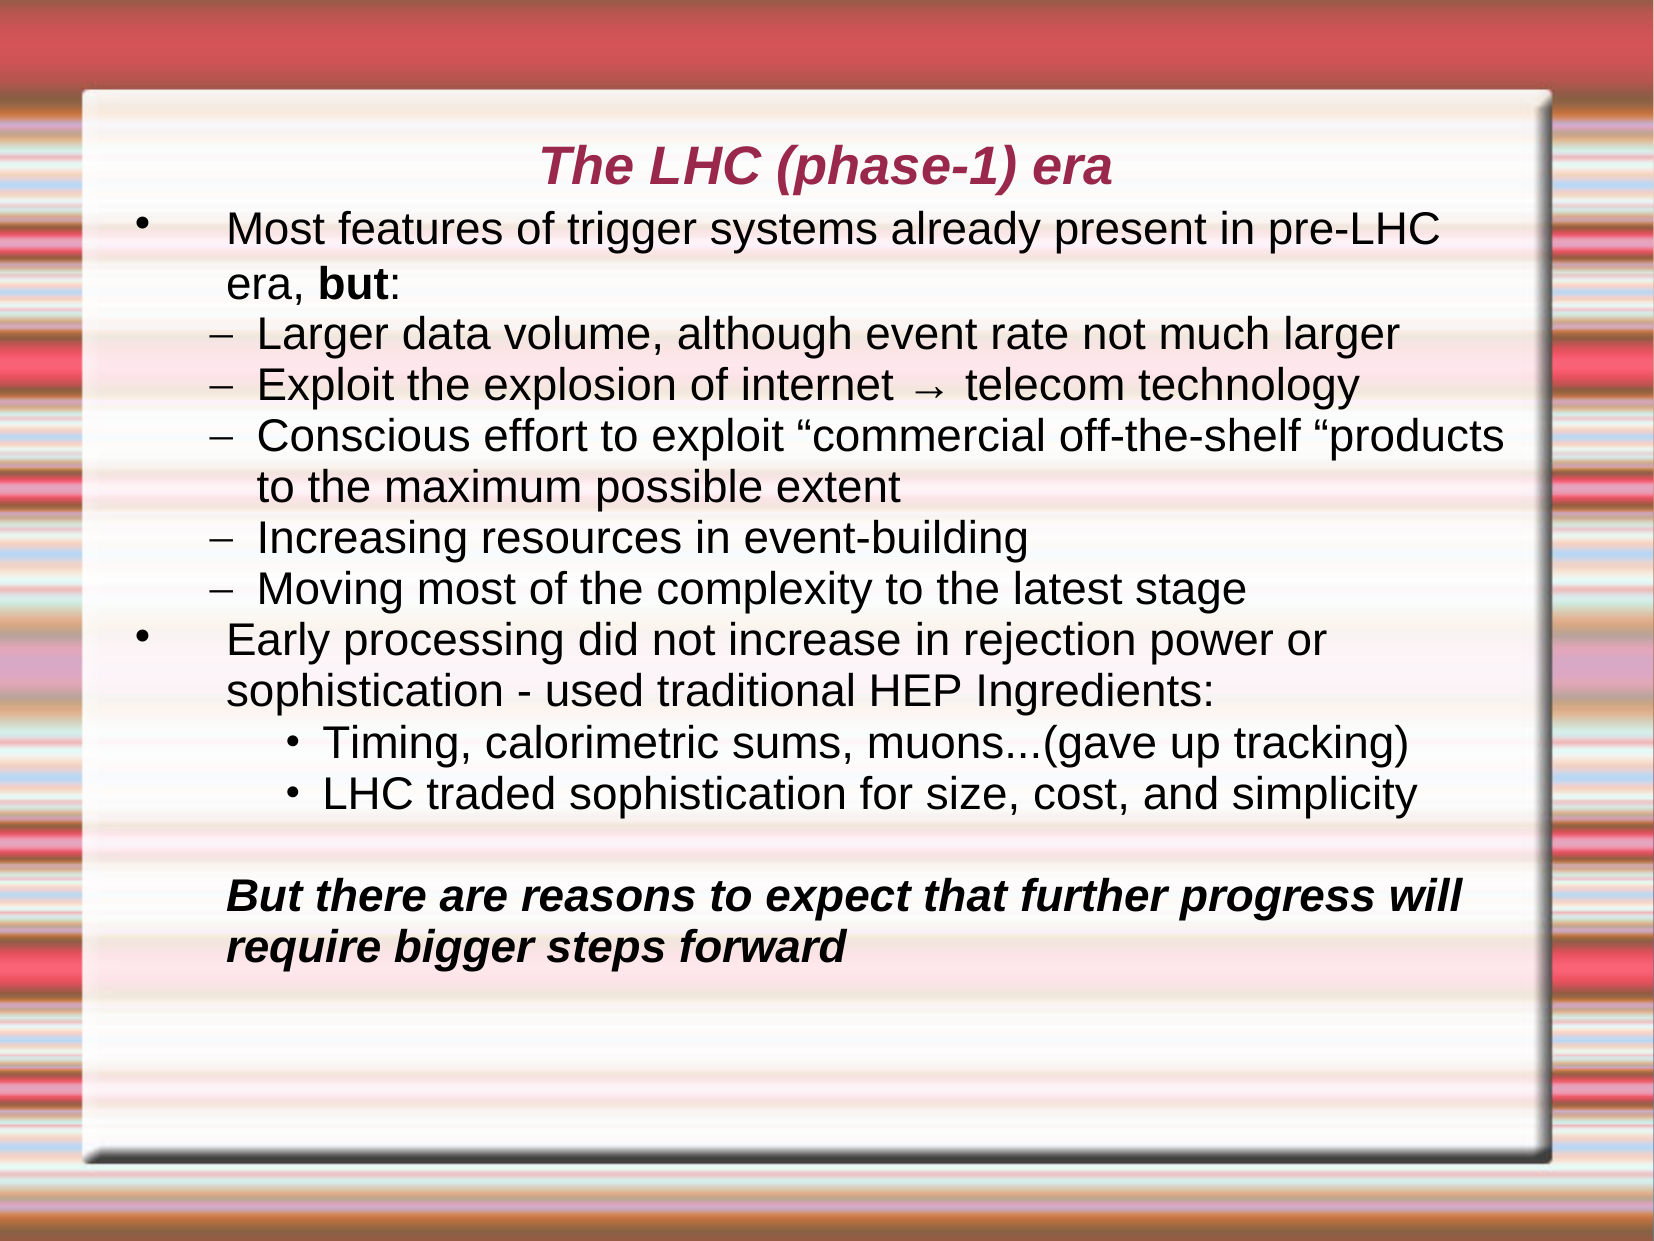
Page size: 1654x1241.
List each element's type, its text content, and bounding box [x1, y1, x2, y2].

text_box The LHC (phase-1) era [121, 100, 1533, 226]
text_box Most features of trigger systems already present in pre-LHC era, but: Larger data volume, although event rate not much larger Exploit the explosion of internet → telecom technology Conscious effort to exploit “commercial off-the-shelf “products to the maximum possible extent Increasing resources in event-building Moving most of the complexity to the latest stage Early processing did not increase in rejection power or sophistication - used traditional HEP Ingredients: Timing, calorimetric sums, muons...(gave up tracking) LHC traded sophistication for size, cost, and simplicity But there are reasons to expect that further progress will require bigger steps forward [134, 195, 1515, 1119]
picture [0, 0, 1654, 1241]
